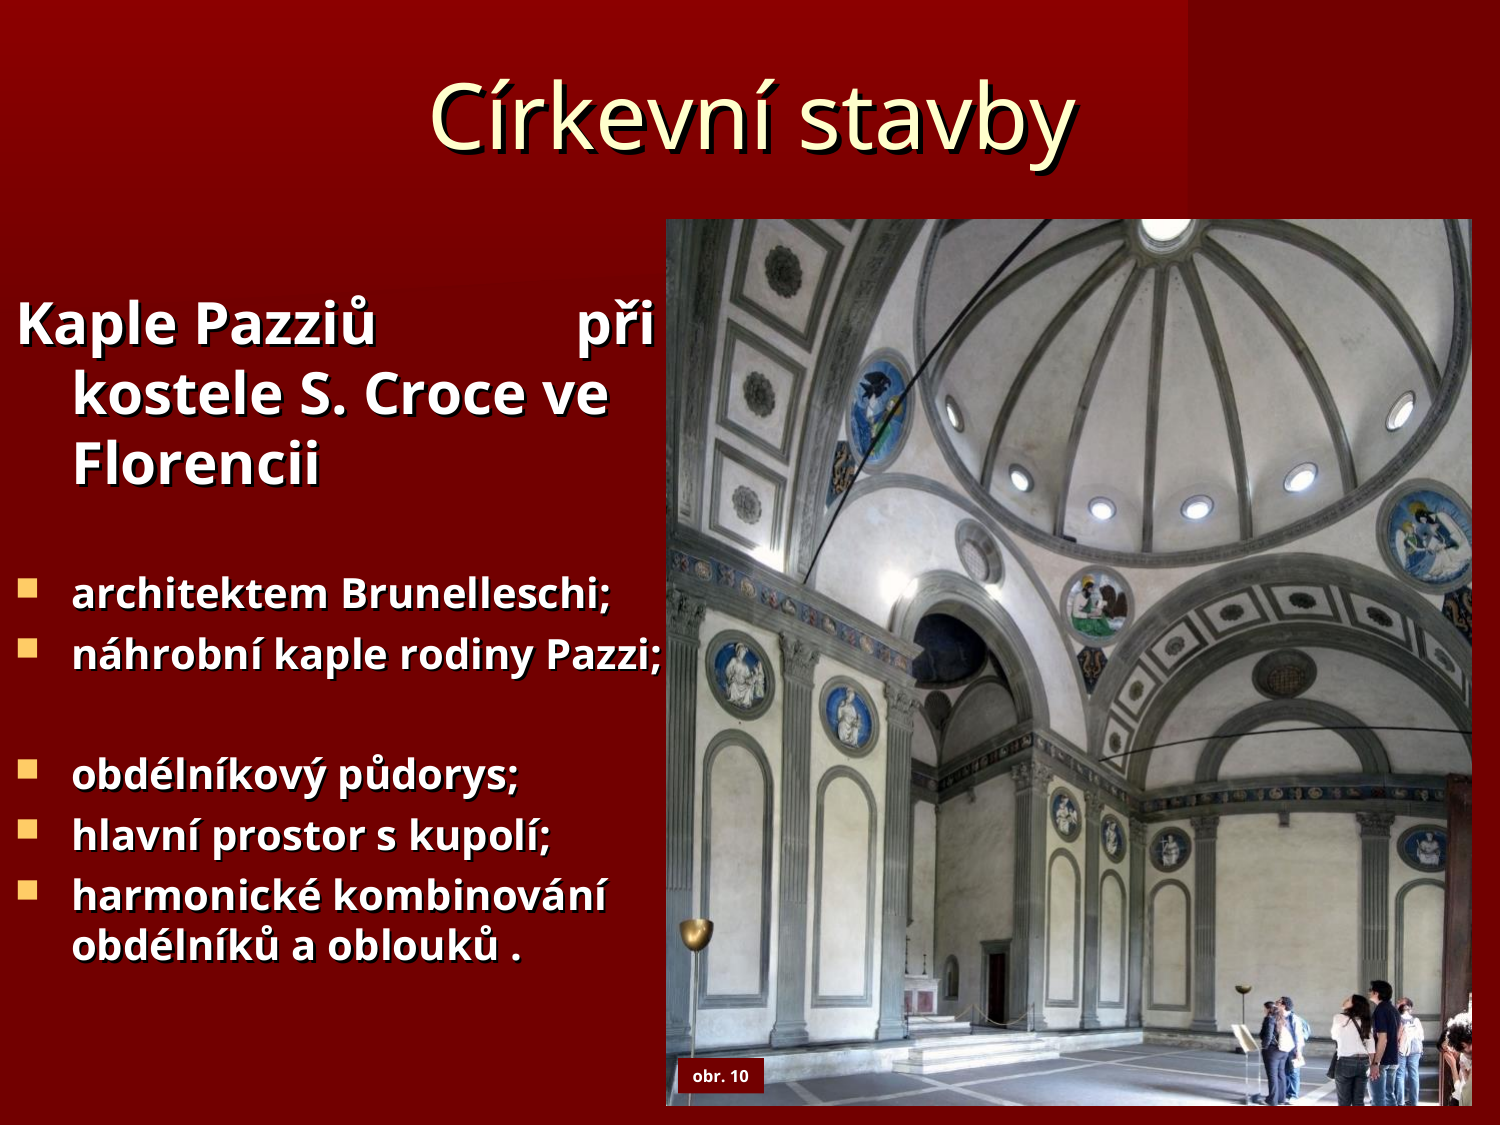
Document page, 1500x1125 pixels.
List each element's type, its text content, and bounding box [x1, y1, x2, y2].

text_box obr. 10 [678, 1058, 764, 1094]
text_box [666, 220, 1472, 1107]
list Kaple Pazziů při kostele S. Croce ve Florencii architektem Brunelleschi; náhrobní kaple rodiny Pazzi; obdélníkový půdorys; hlavní prostor s kupolí; harmonické kombinování obdélníků a oblouků . [0, 278, 666, 1083]
title Církevní stavby [76, 18, 1427, 207]
